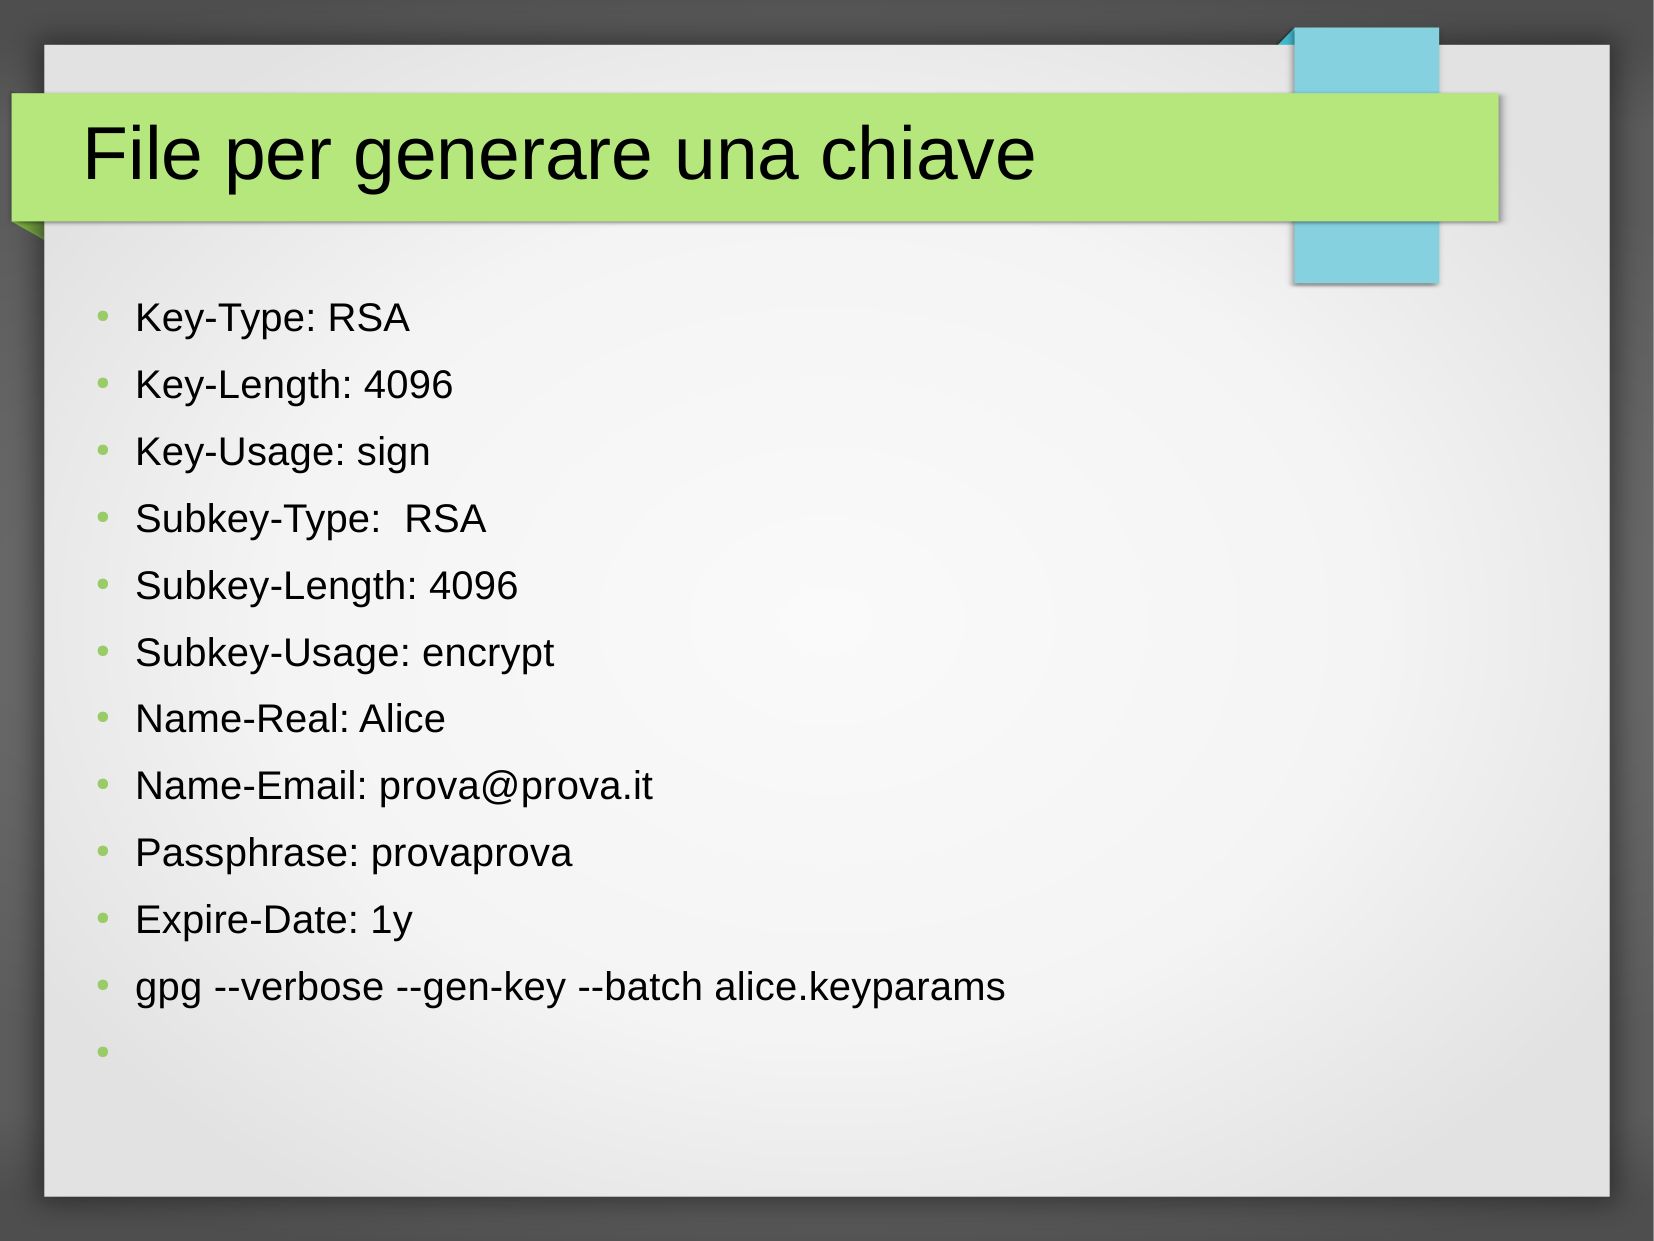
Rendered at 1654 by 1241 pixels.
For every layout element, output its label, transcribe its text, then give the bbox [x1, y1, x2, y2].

picture [0, 0, 1654, 1241]
title File per generare una chiave [82, 94, 1264, 213]
list Key-Type: RSA Key-Length: 4096 Key-Usage: sign Subkey-Type: RSA Subkey-Length: 4096 Subkey-Usage: encrypt Name-Real: Alice Name-Email: prova@prova.it Passphrase: provaprova Expire-Date: 1y gpg --verbose --gen-key --batch alice.keyparams [82, 295, 1571, 1015]
